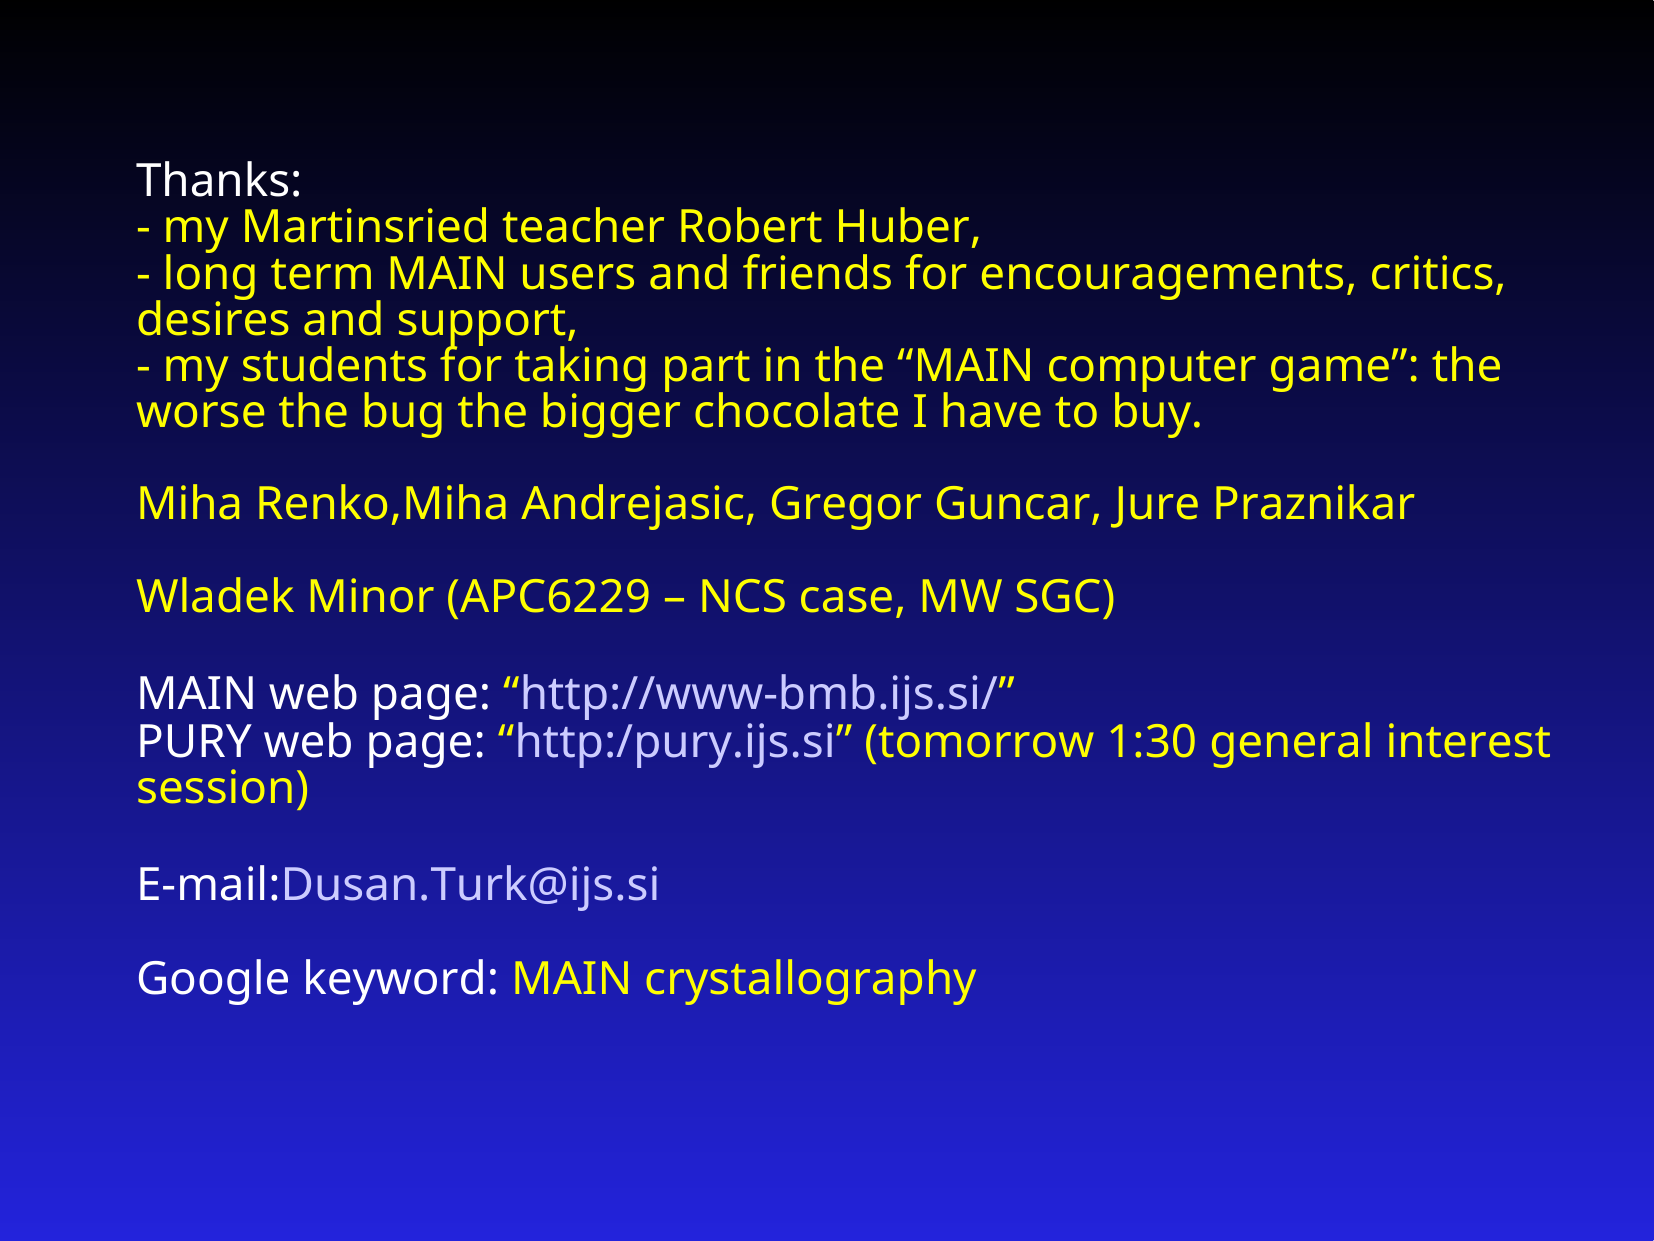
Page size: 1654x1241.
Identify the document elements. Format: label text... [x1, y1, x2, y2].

text_box Thanks: - my Martinsried teacher Robert Huber, - long term MAIN users and friends for encouragements, critics, desires and support, - my students for taking part in the “MAIN computer game”: the worse the bug the bigger chocolate I have to buy. Miha Renko,Miha Andrejasic, Gregor Guncar, Jure Praznikar Wladek Minor (APC6229 – NCS case, MW SGC) MAIN web page: “http://www-bmb.ijs.si/” PURY web page: “http:/pury.ijs.si” (tomorrow 1:30 general interest session) E-mail:Dusan.Turk@ijs.si Google keyword: MAIN crystallography [121, 152, 1576, 1088]
